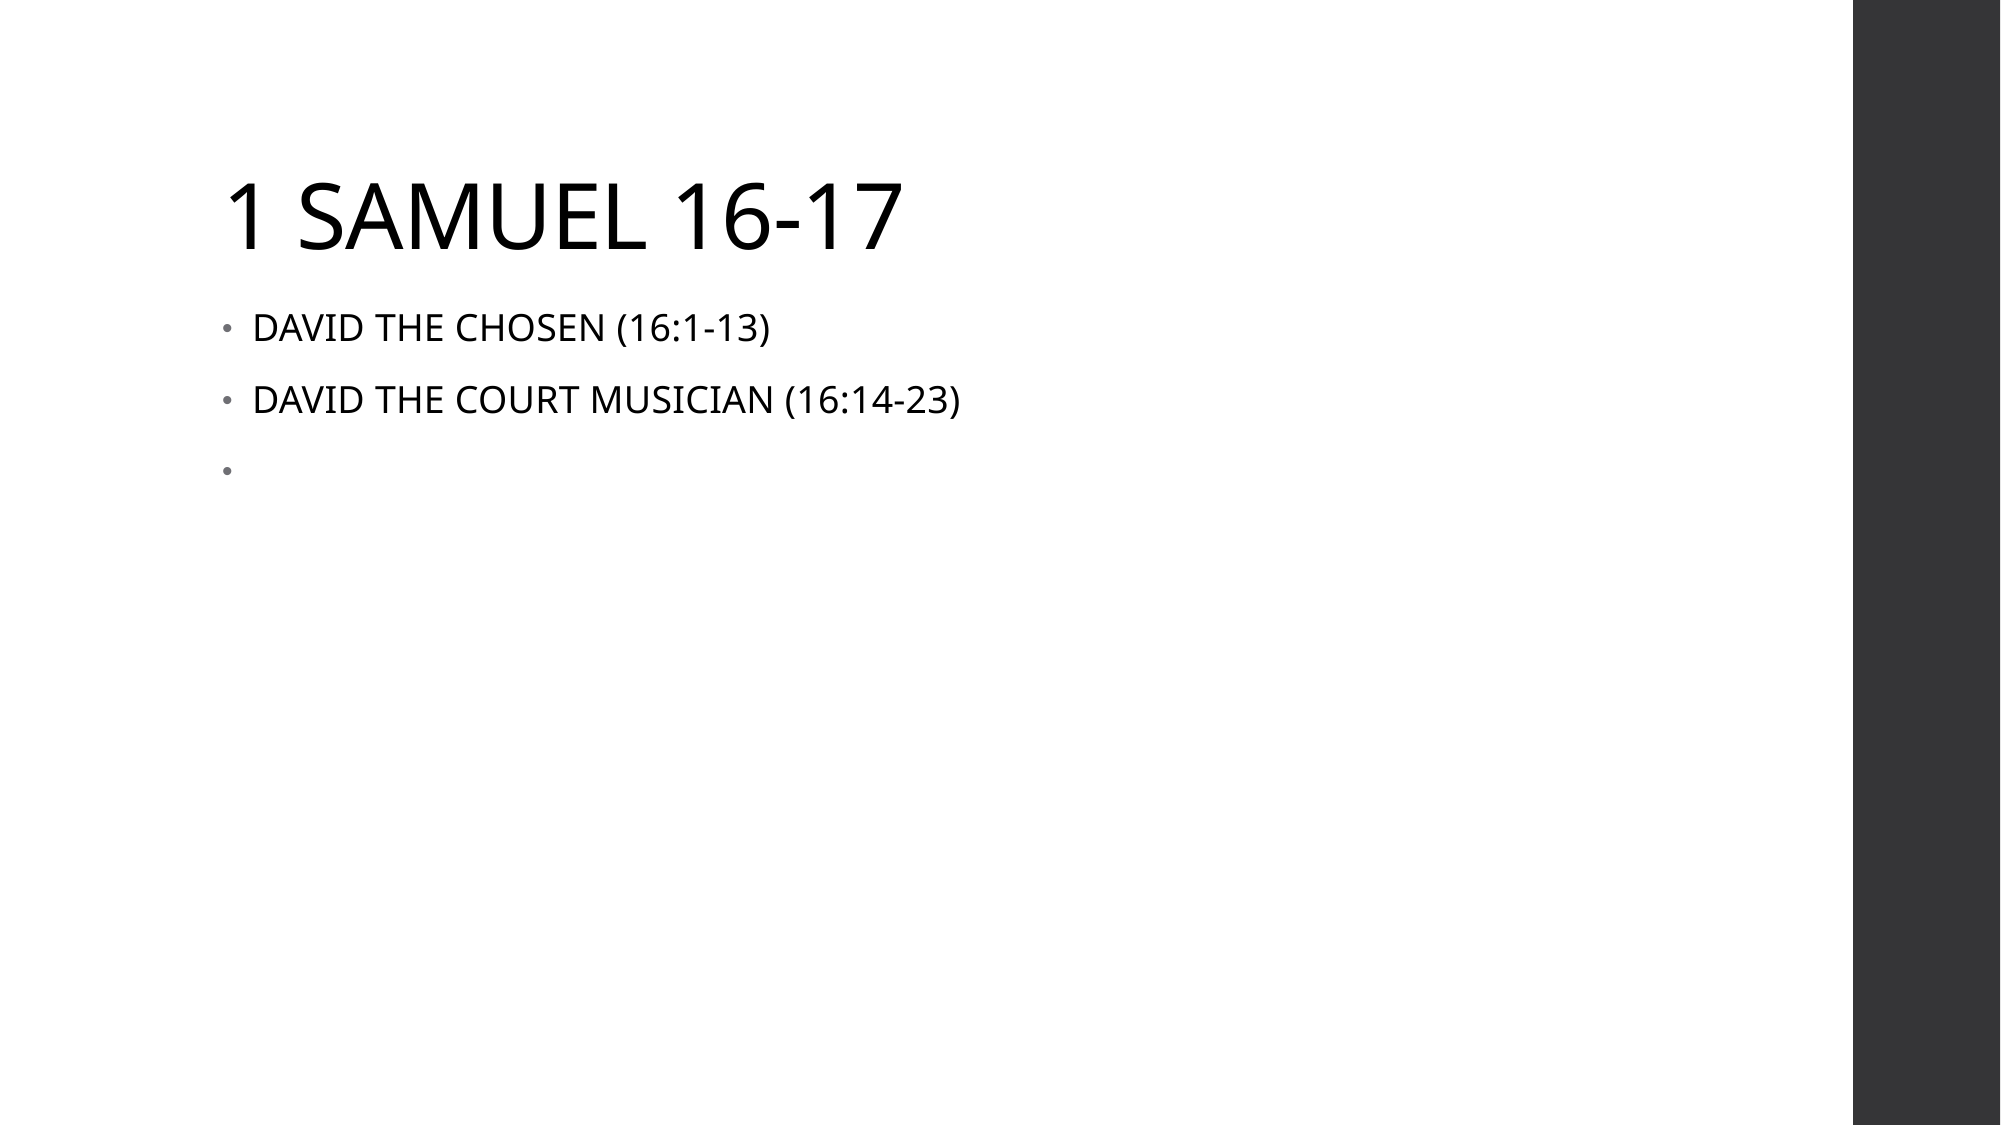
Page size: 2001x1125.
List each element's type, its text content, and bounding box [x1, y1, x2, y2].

list DAVID THE CHOSEN (16:1-13) DAVID THE COURT MUSICIAN (16:14-23) [206, 299, 1617, 1014]
title 1 SAMUEL 16-17 [206, 60, 1797, 278]
